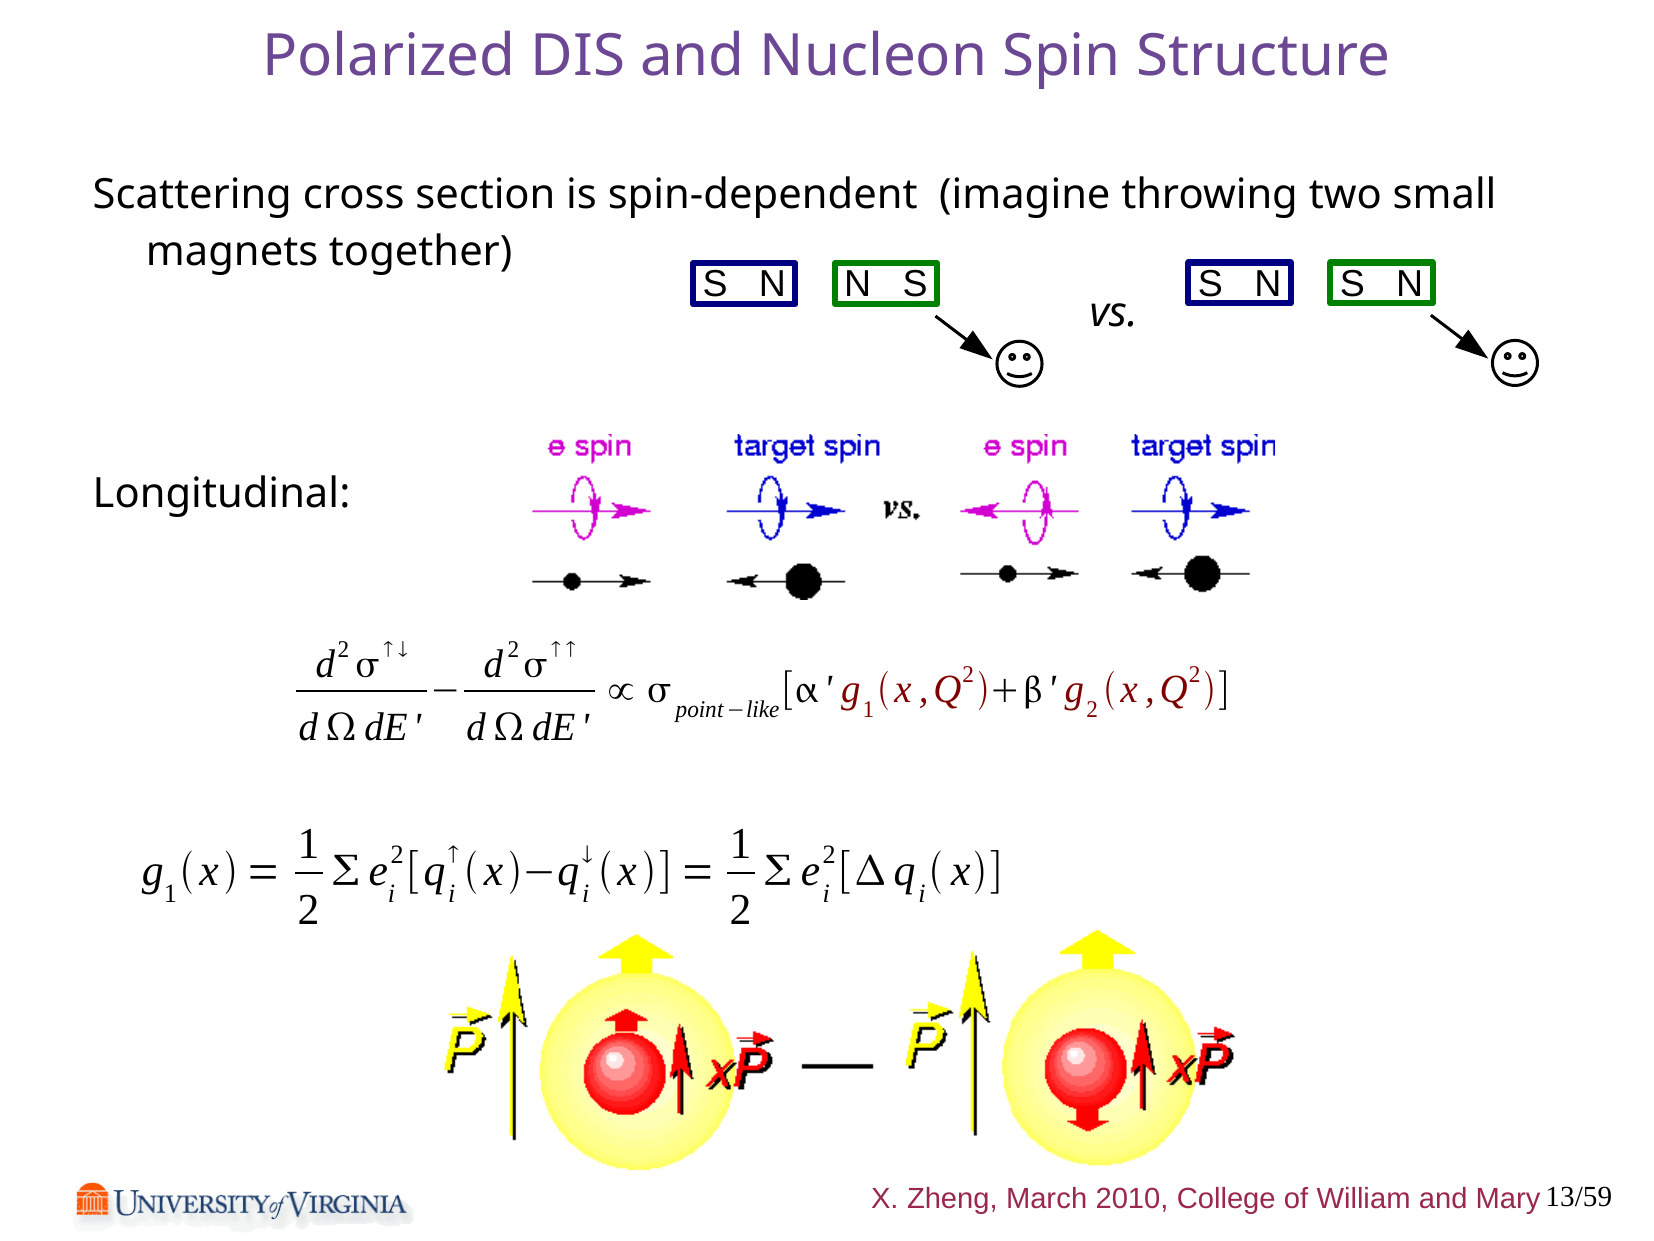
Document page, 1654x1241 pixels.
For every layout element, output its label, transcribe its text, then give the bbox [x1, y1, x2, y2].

text_box S N [1188, 262, 1291, 304]
text_box N S [834, 263, 938, 305]
title Polarized DIS and Nucleon Spin Structure [72, 4, 1580, 102]
text_box vs. [1089, 281, 1141, 344]
list Scattering cross section is spin-dependent (imagine throwing two small magnets together) [74, 163, 1575, 329]
text_box S N [1330, 262, 1433, 304]
chart [128, 808, 1013, 938]
picture [439, 929, 1238, 1170]
picture [53, 1165, 427, 1241]
picture [531, 434, 1275, 601]
text_box S N [693, 263, 796, 305]
chart [284, 630, 1238, 751]
list Longitudinal: [74, 463, 488, 526]
